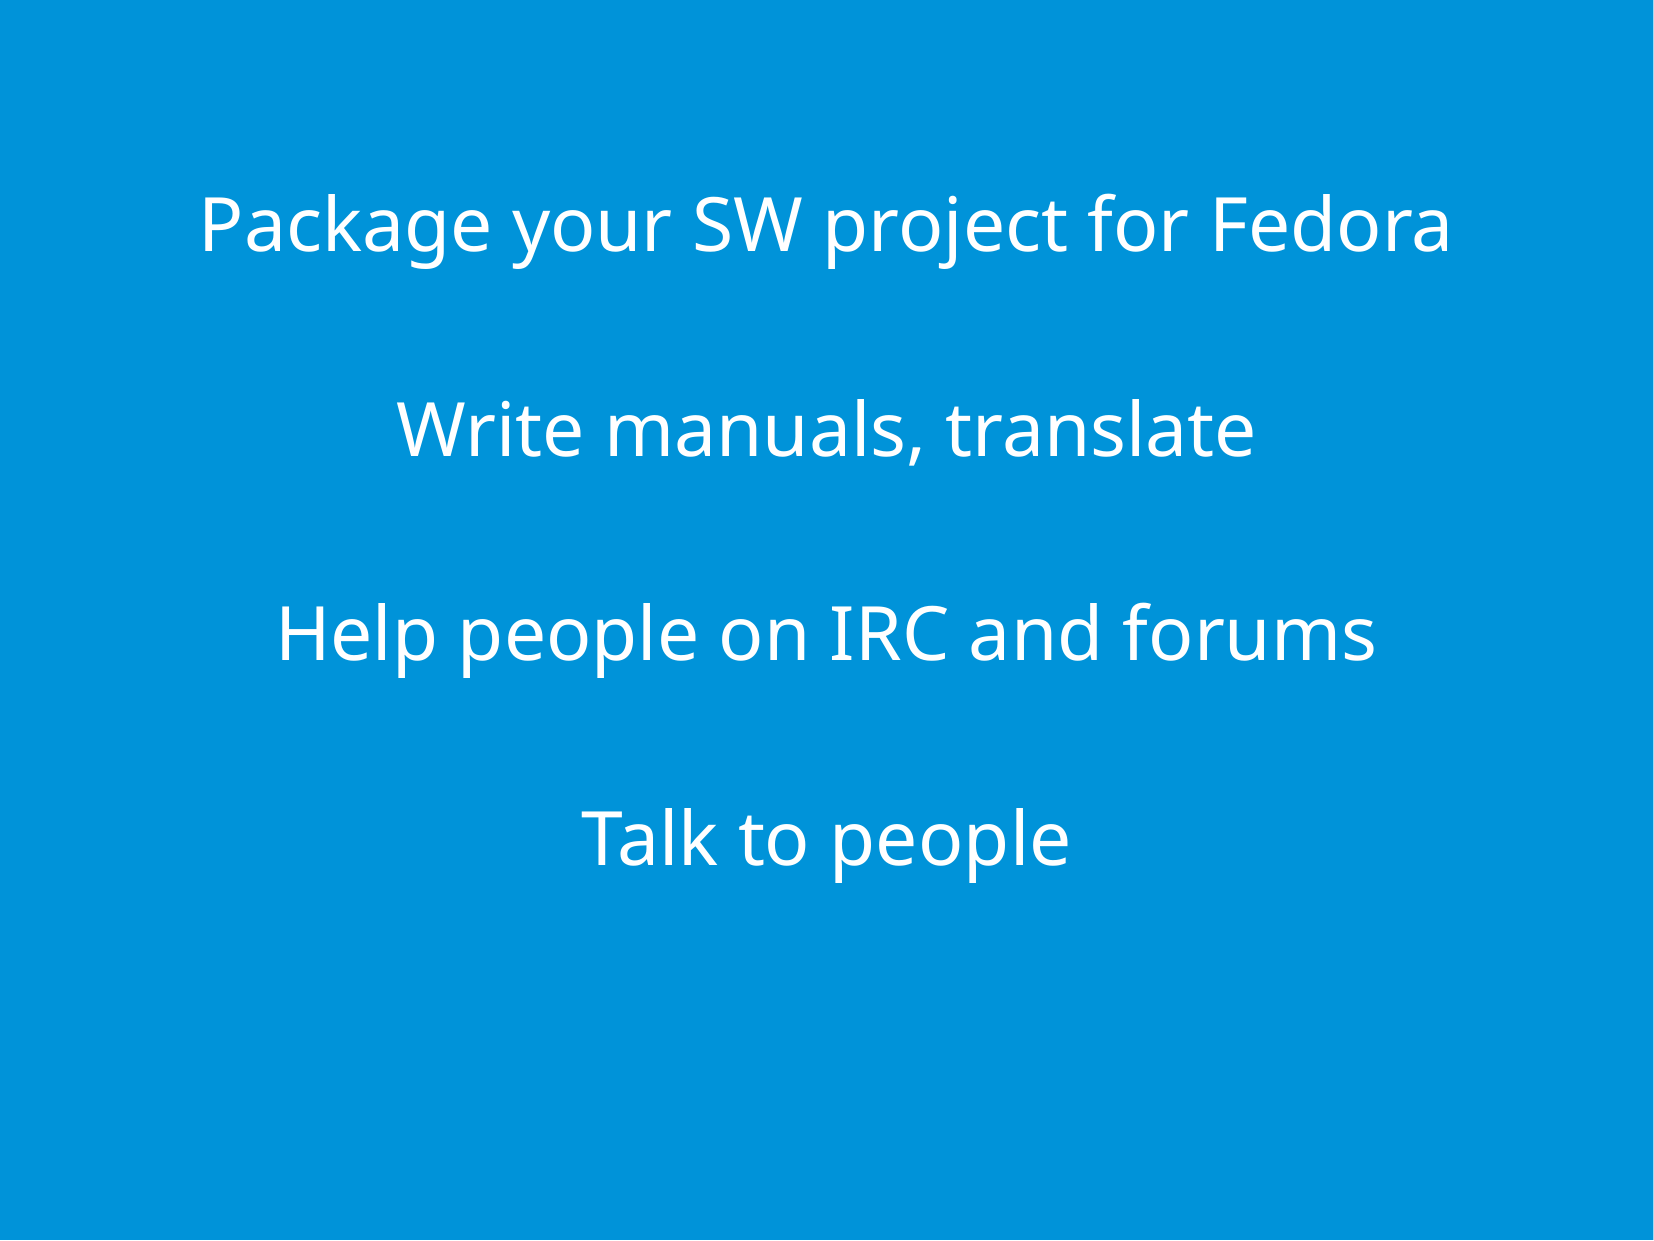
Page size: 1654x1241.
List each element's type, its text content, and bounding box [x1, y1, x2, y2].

subtitle Package your SW project for Fedora Write manuals, translate Help people on IRC and forums Talk to people [82, 49, 1571, 1010]
